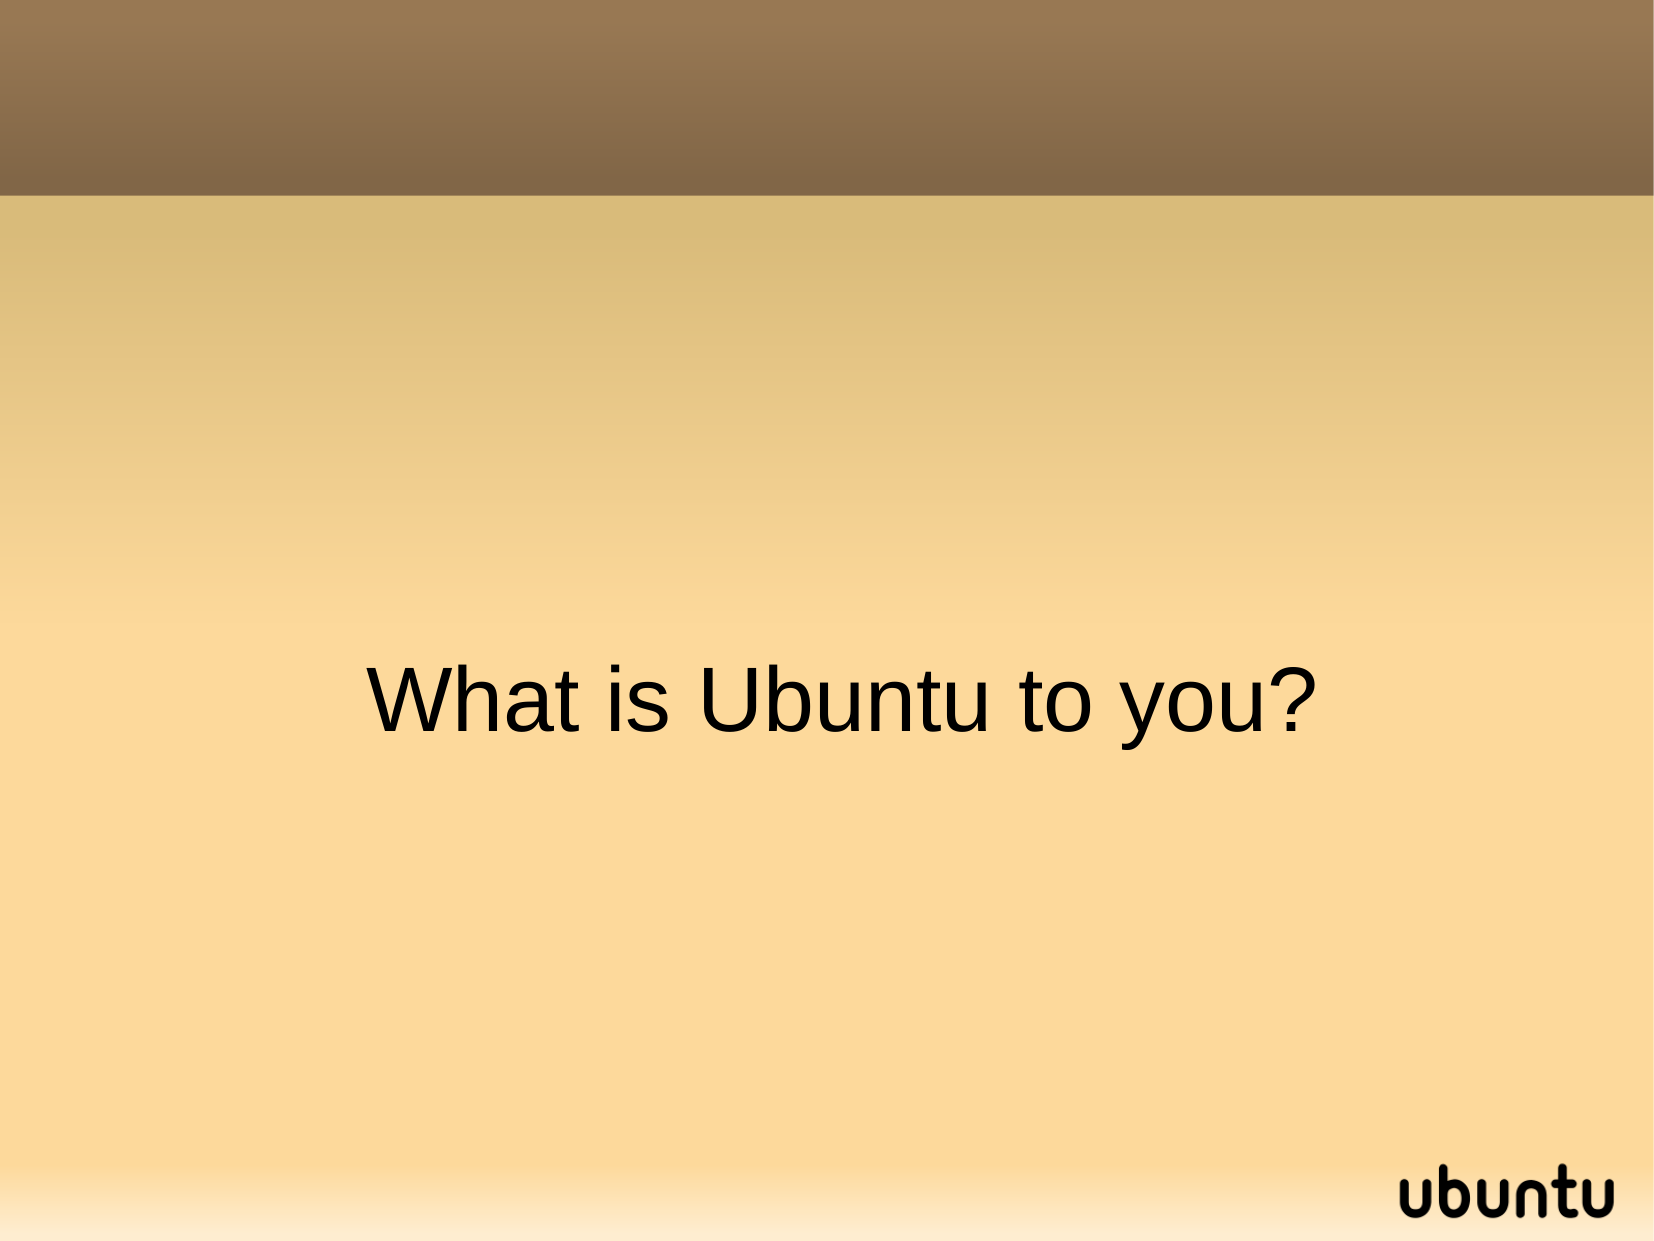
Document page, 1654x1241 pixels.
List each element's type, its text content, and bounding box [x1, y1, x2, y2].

subtitle What is Ubuntu to you? [82, 290, 1571, 1109]
picture [0, 0, 1654, 1241]
